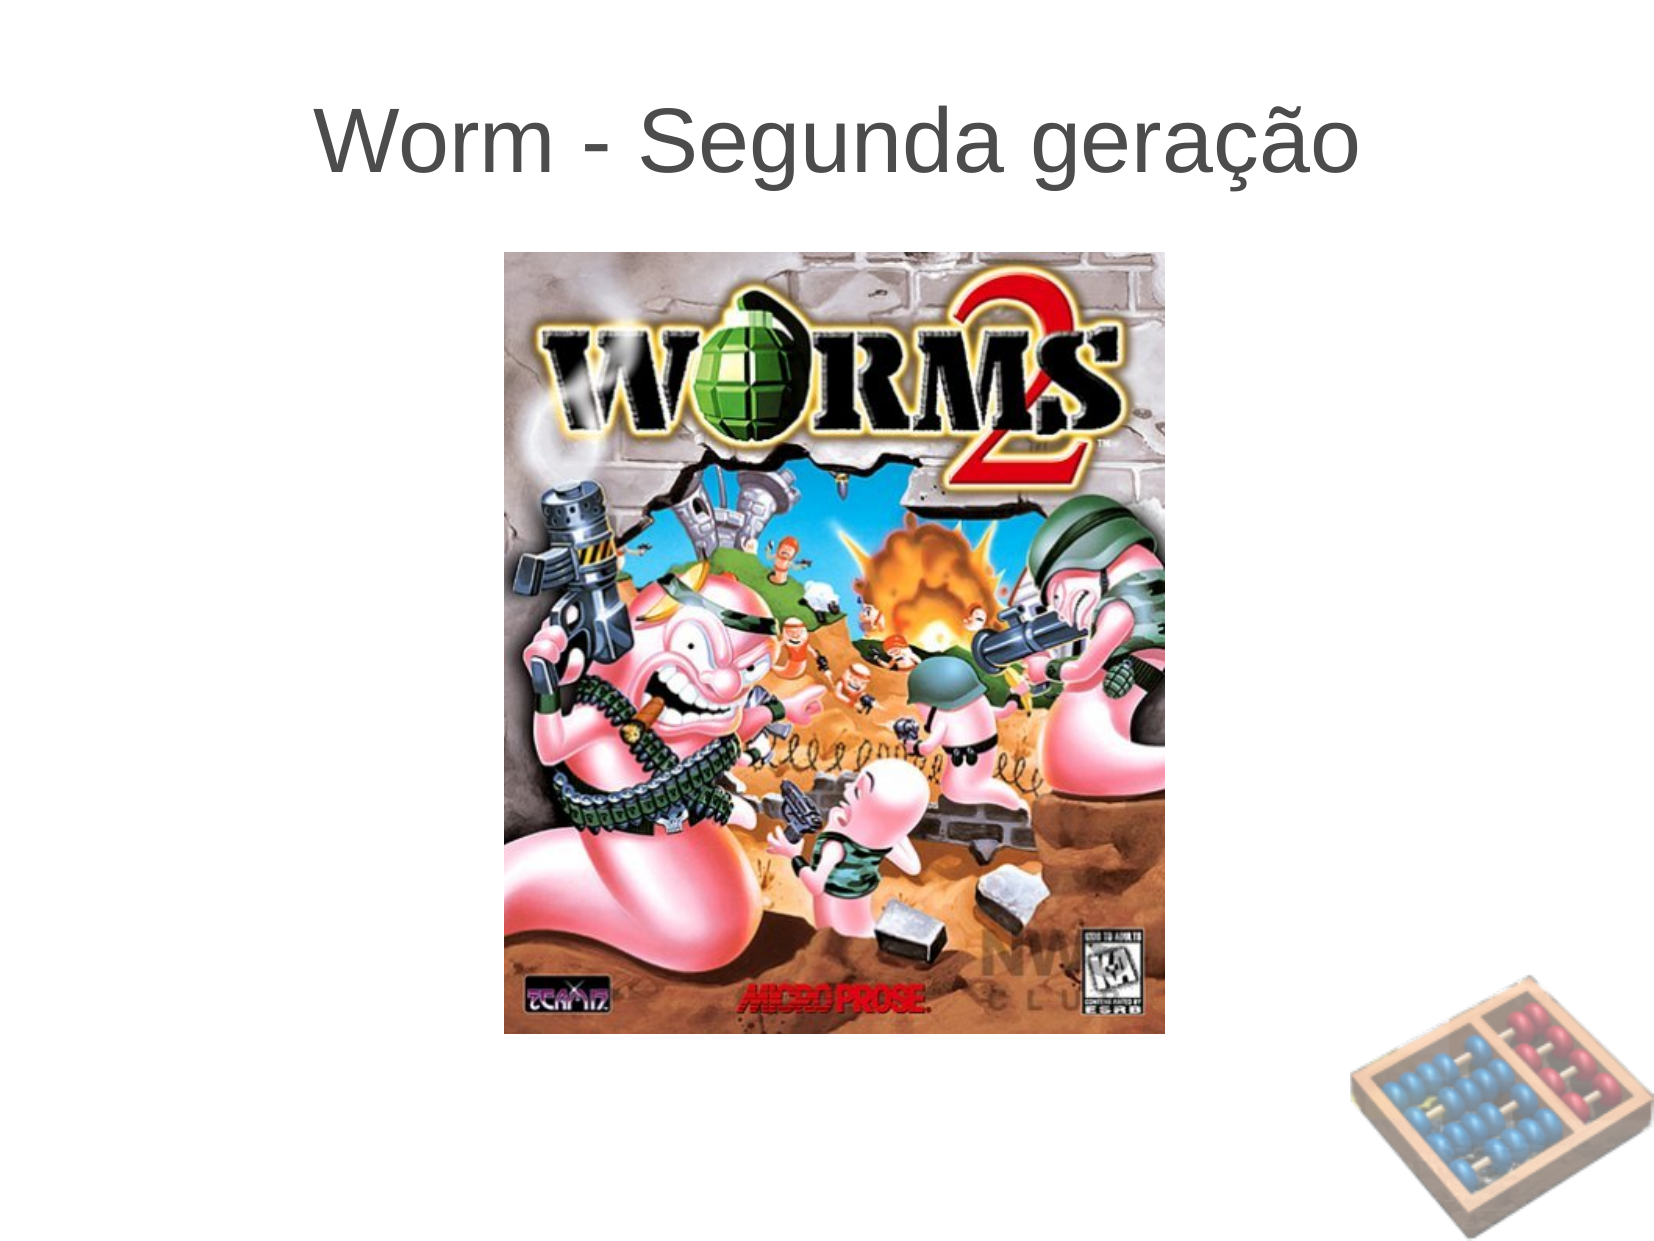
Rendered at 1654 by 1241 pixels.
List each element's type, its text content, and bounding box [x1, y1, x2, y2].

picture [504, 252, 1165, 1034]
title Worm - Segunda geração [75, 44, 1601, 238]
